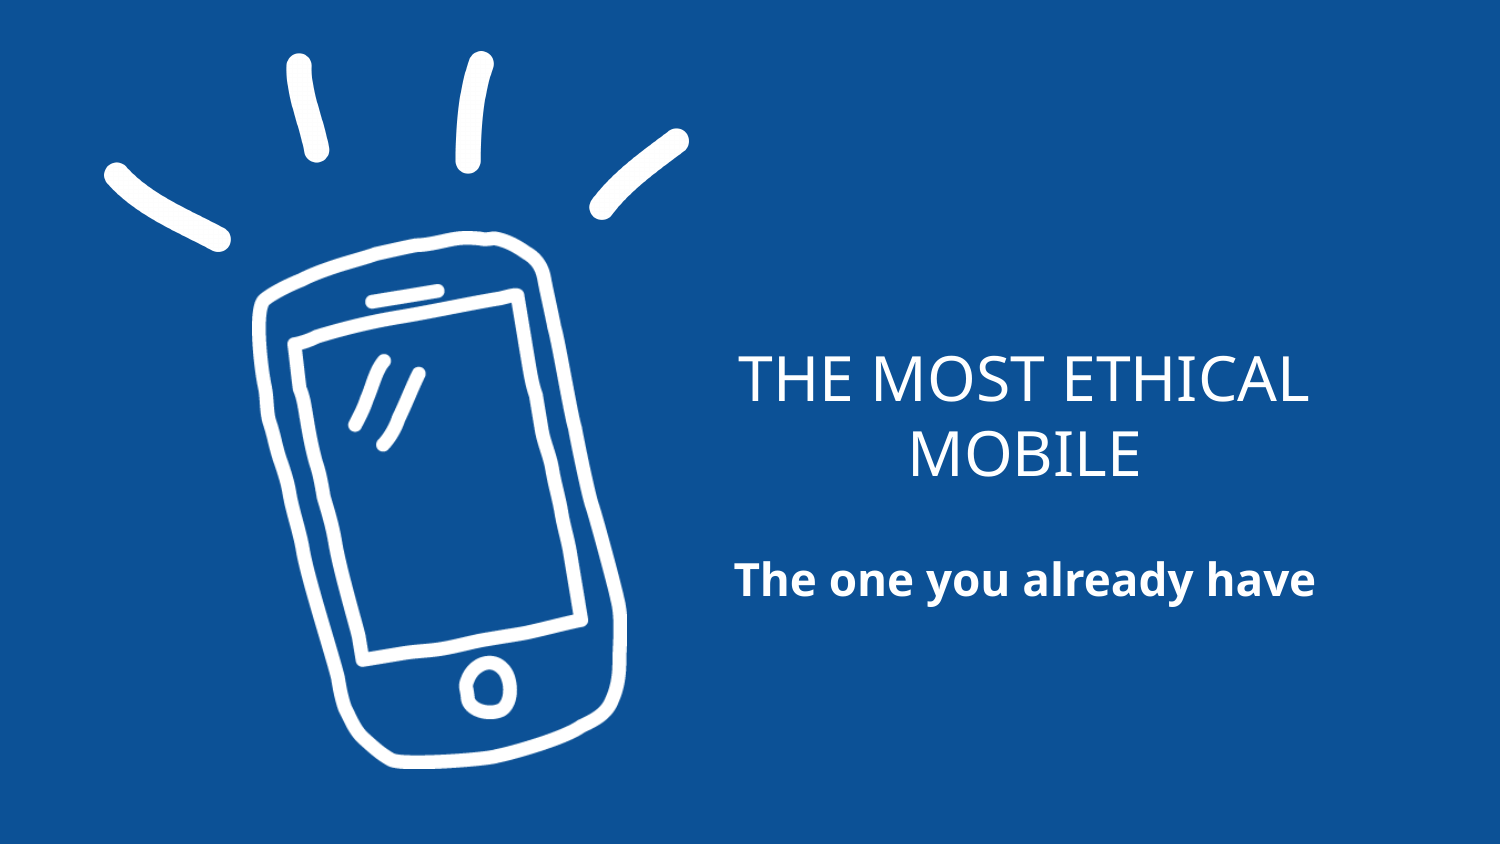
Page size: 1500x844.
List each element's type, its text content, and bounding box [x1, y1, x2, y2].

picture [104, 51, 689, 769]
text_box THE MOST ETHICAL MOBILE [627, 323, 1442, 543]
text_box The one you already have [664, 535, 1386, 650]
